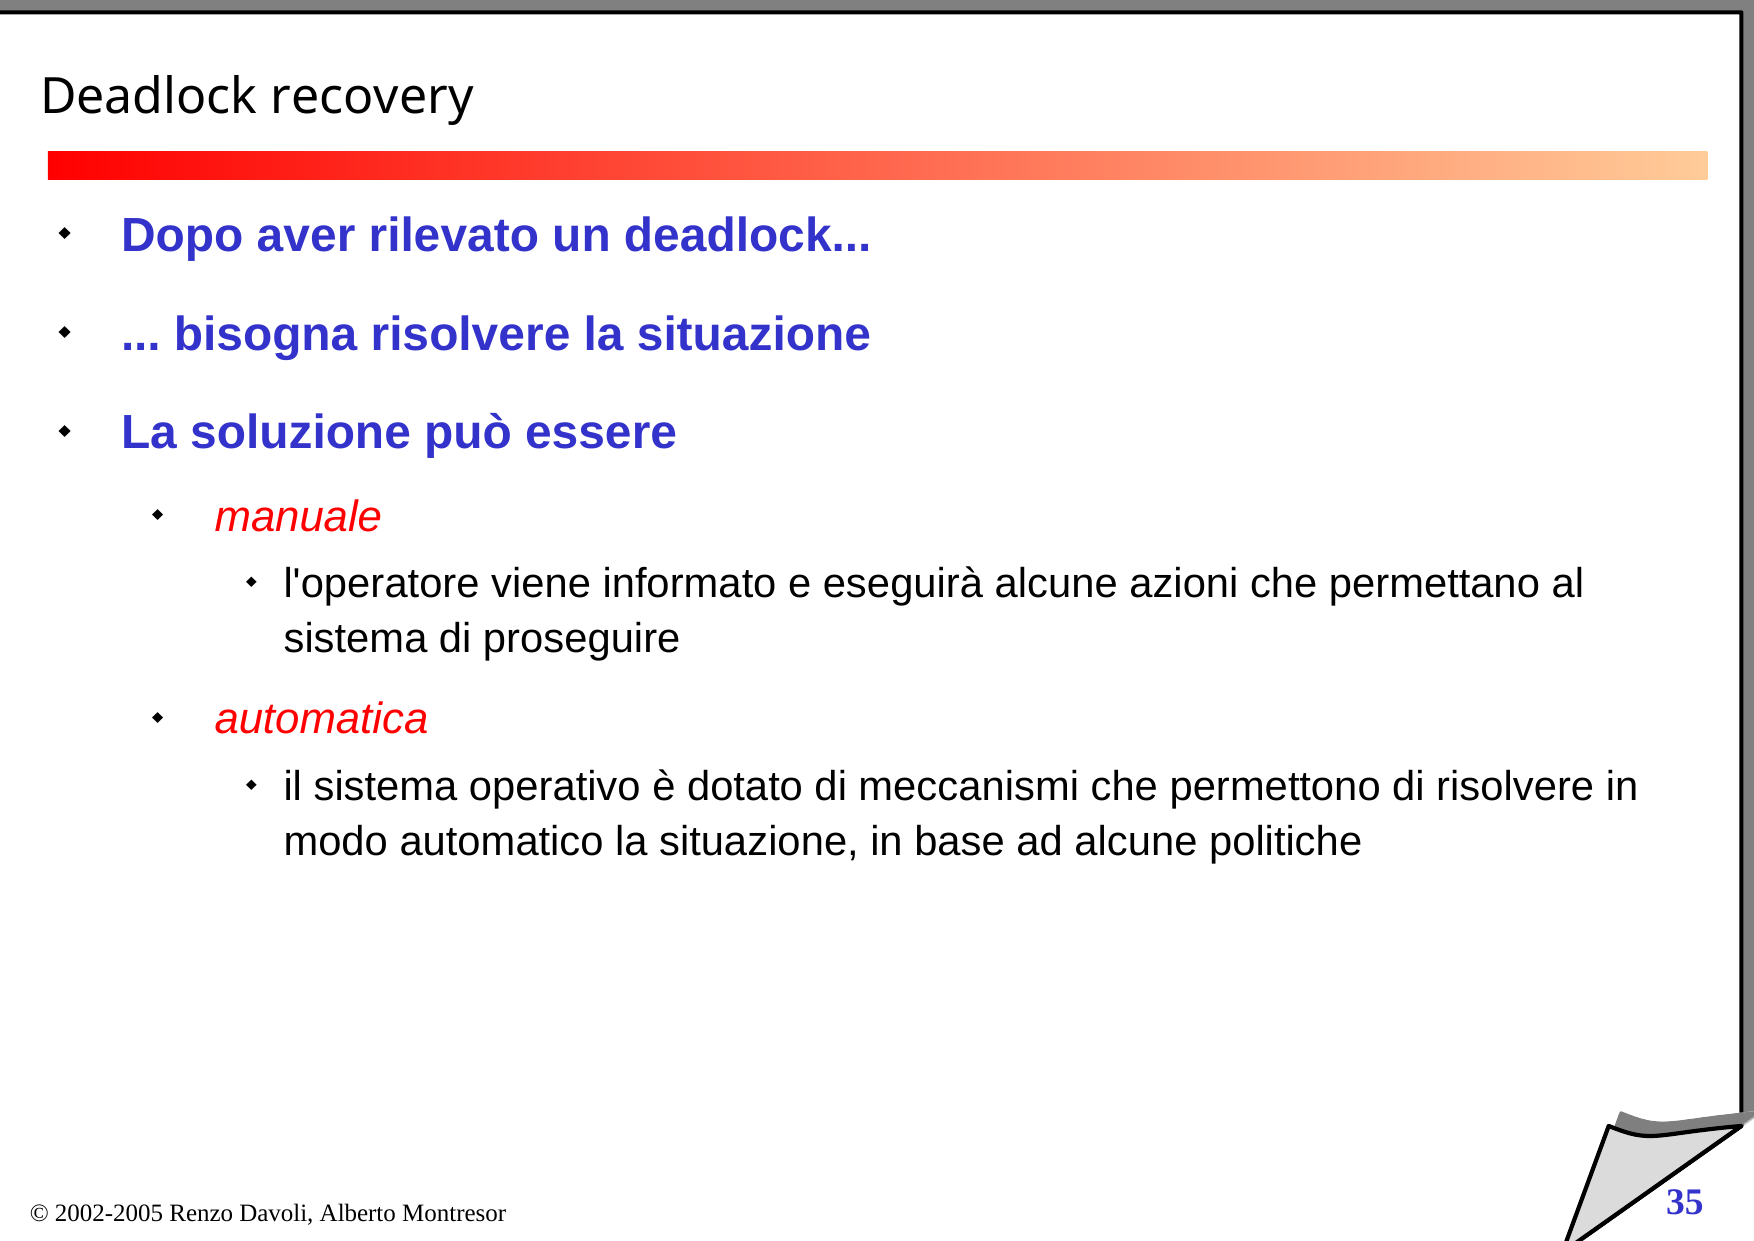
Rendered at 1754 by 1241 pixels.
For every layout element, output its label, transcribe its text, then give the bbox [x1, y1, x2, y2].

title Deadlock recovery [40, 49, 1714, 144]
list Dopo aver rilevato un deadlock... ... bisogna risolvere la situazione La soluzione può essere manuale l'operatore viene informato e eseguirà alcune azioni che permettano al sistema di proseguire automatica il sistema operativo è dotato di meccanismi che permettono di risolvere in modo automatico la situazione, in base ad alcune politiche [58, 206, 1696, 933]
text_box q [750, 152, 754, 179]
